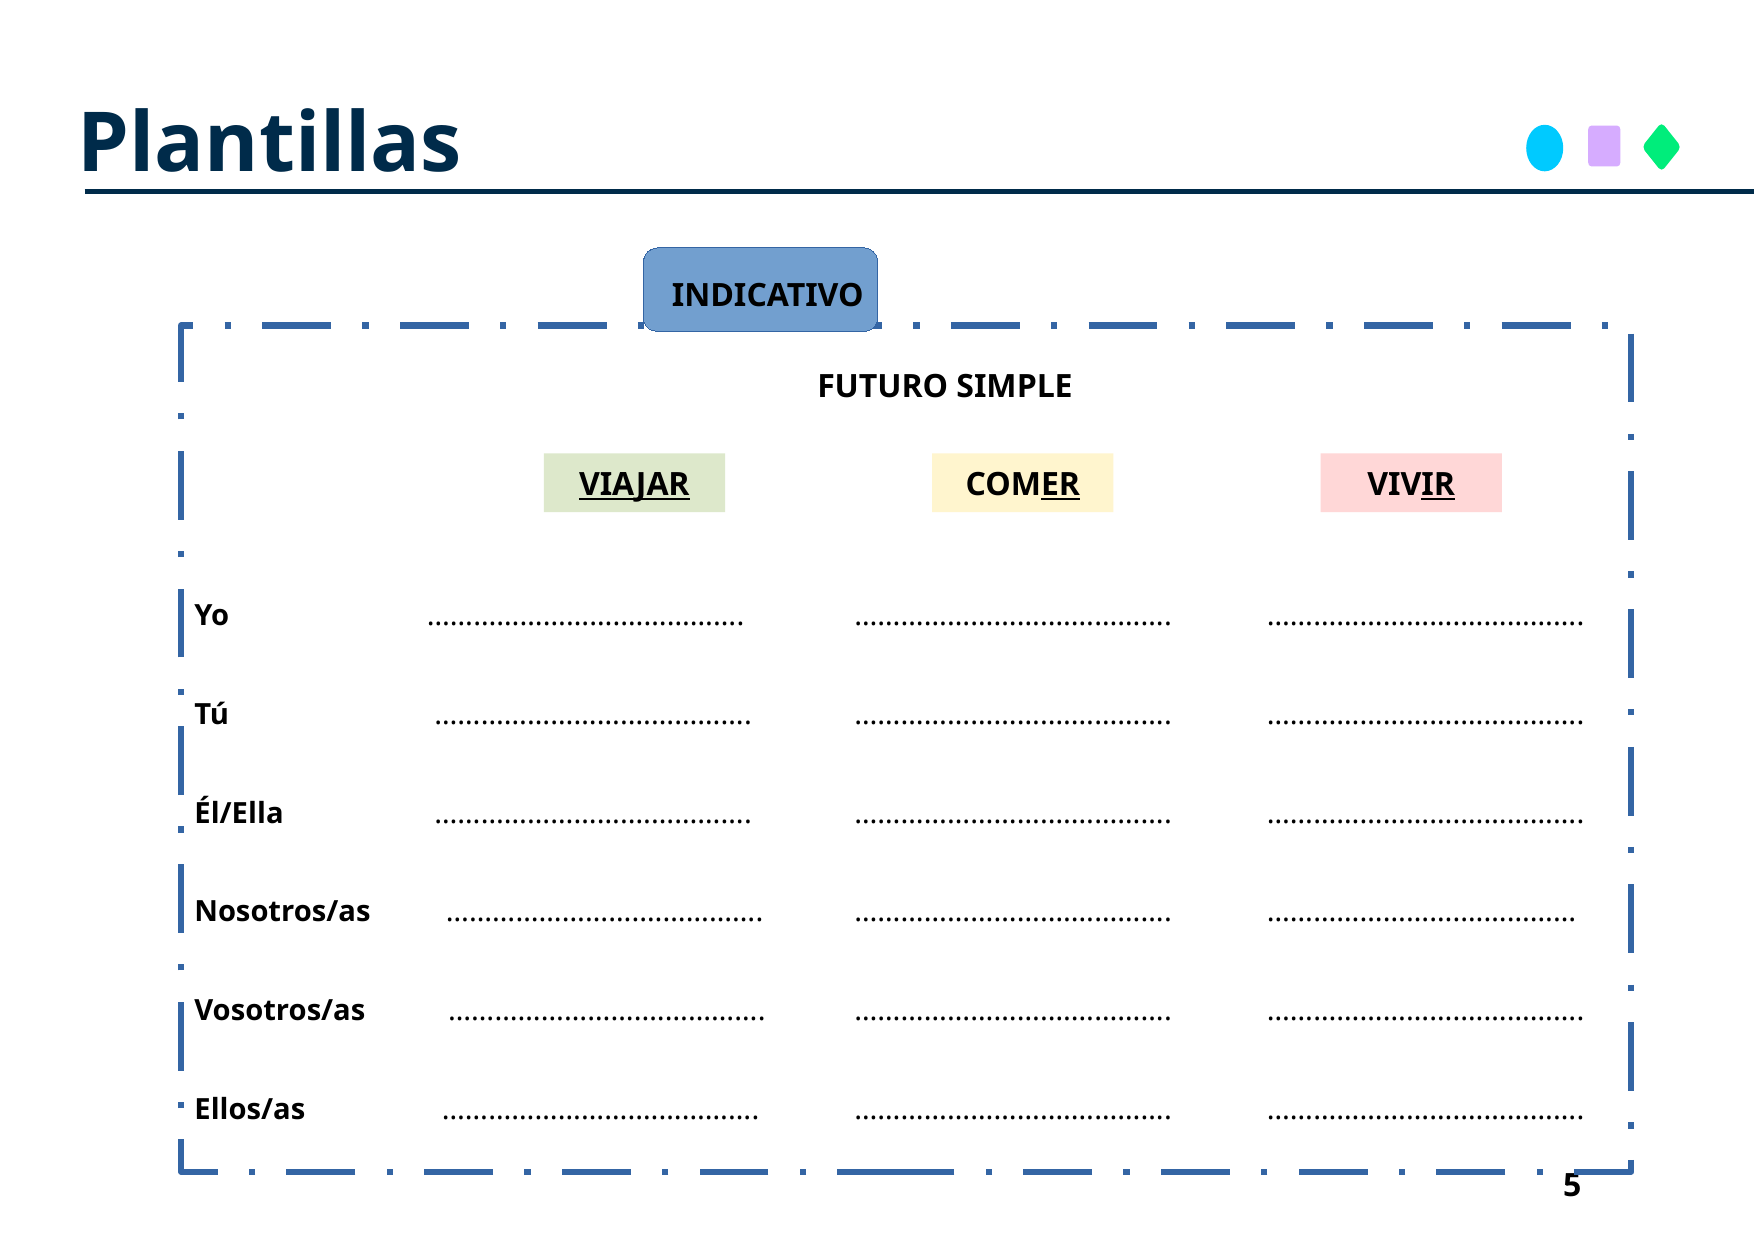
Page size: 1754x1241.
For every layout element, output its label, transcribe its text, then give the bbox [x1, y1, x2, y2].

text_box COMER [932, 455, 1114, 510]
text_box INDICATIVO [621, 254, 915, 333]
title Plantillas [77, 32, 1408, 196]
text_box FUTURO SIMPLE [725, 339, 1166, 431]
text_box [645, 247, 876, 254]
text_box VIAJAR [543, 455, 726, 510]
text_box VIVIR [1320, 455, 1502, 510]
text_box Yo …………………….……………. …………………….……………. …………………….……………. Tú …………………….……………. …………………….……………. …………………….……………. Él/Ella …………………….……………. …………………….……………. …………………….……………. Nosotros/as …………………….……………. …………………….……………. …………………….…………… Vosotros/as …………………….……………. …………………….……………. …………………….……………. Ellos/as …………………….……………. …………………….……………. …………………….……………. [177, 550, 1625, 1172]
text_box [181, 325, 1632, 1172]
